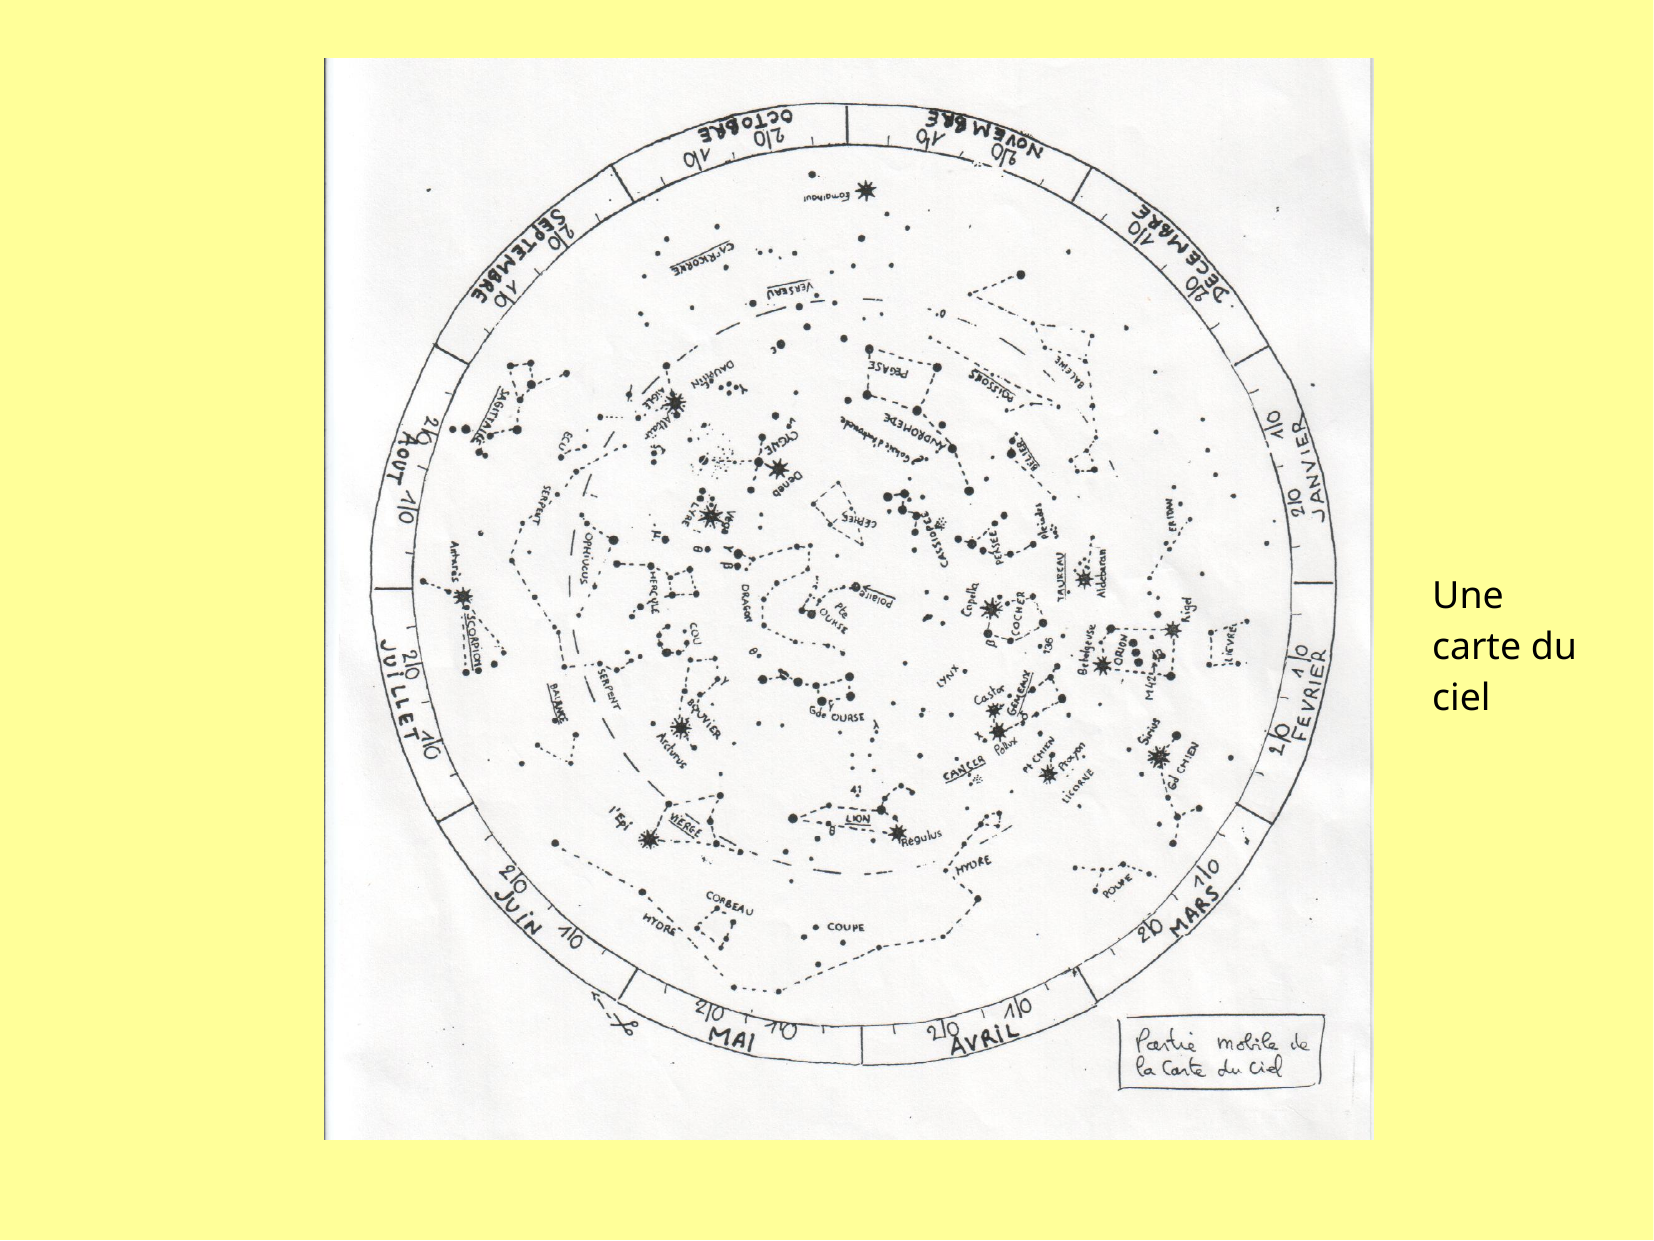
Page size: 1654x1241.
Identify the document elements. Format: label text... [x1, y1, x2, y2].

picture [324, 58, 1374, 1140]
text_box Une carte du ciel [1417, 561, 1595, 707]
